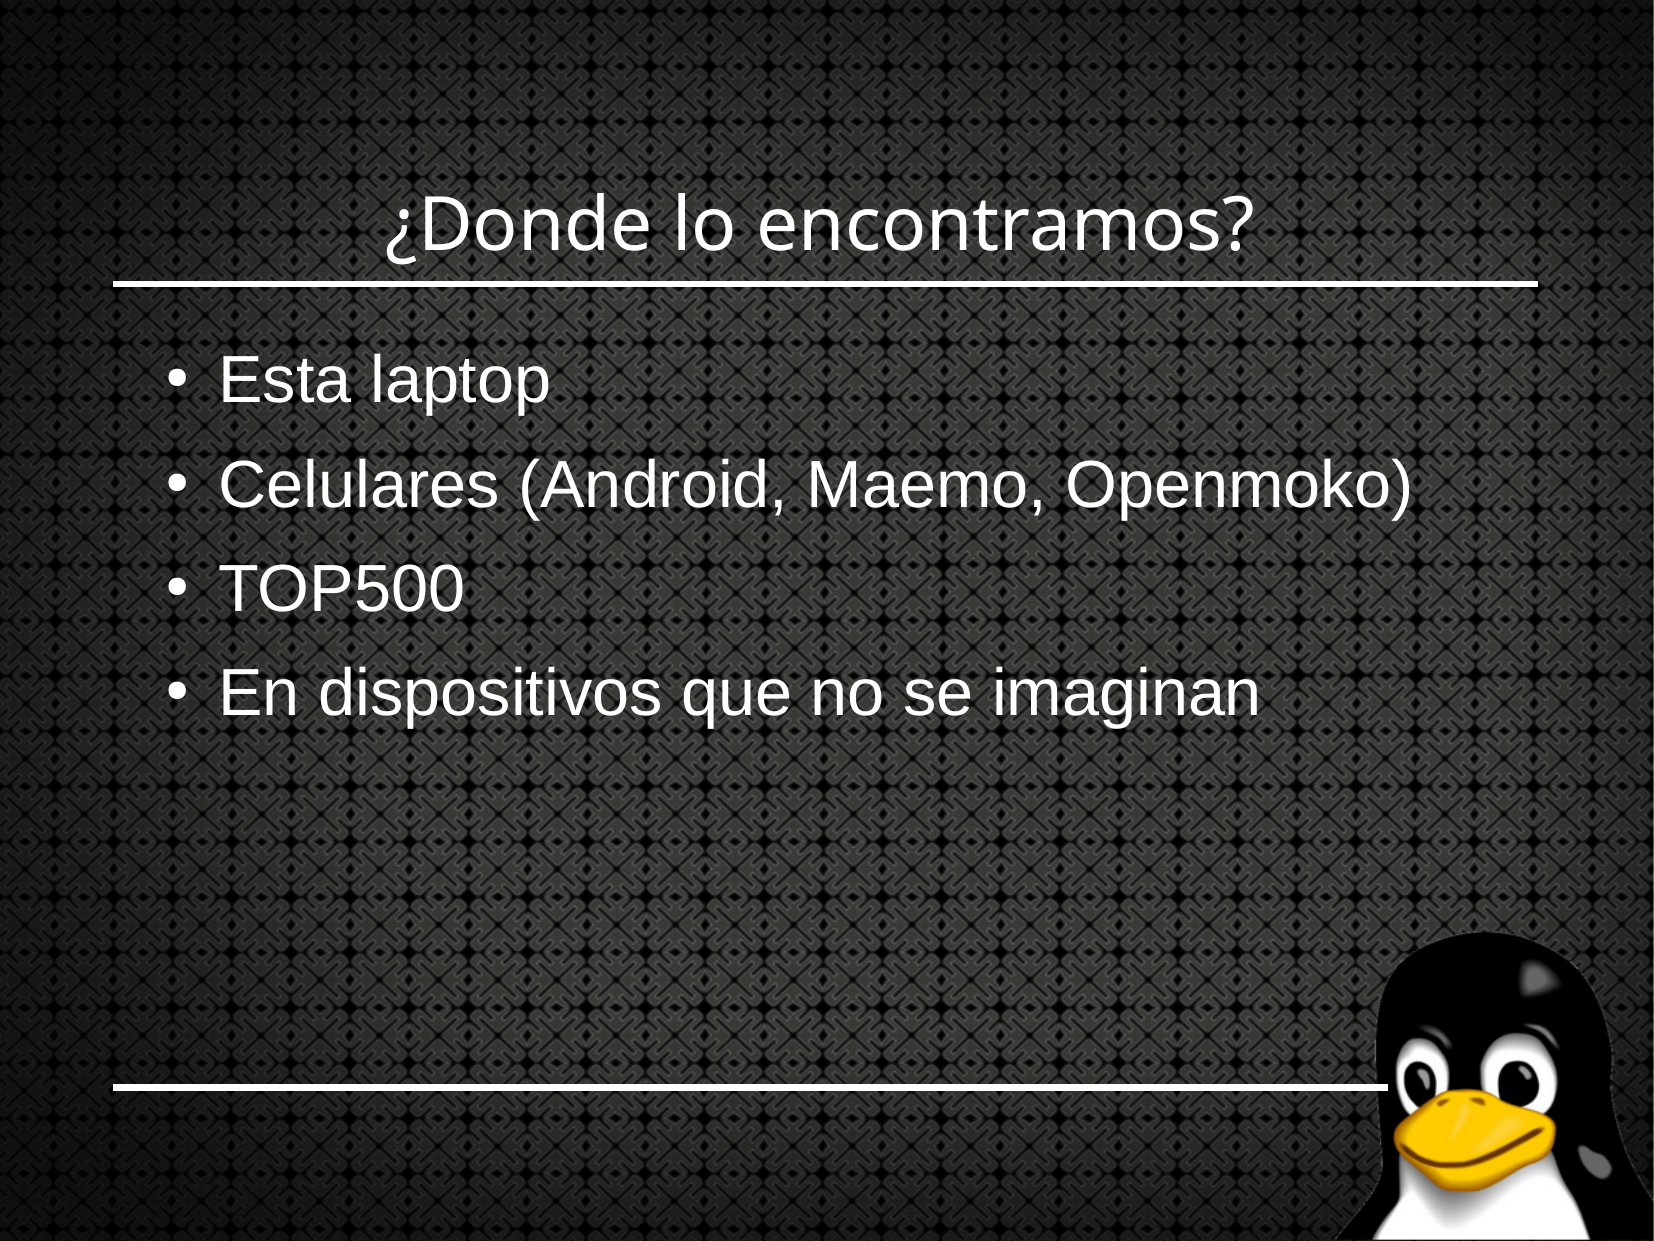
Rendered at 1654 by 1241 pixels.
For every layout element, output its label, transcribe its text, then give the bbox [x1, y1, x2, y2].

picture [0, 0, 1654, 1241]
title ¿Donde lo encontramos? [135, 125, 1506, 318]
list Esta laptop Celulares (Android, Maemo, Openmoko) TOP500 En dispositivos que no se imaginan [147, 342, 1506, 1037]
